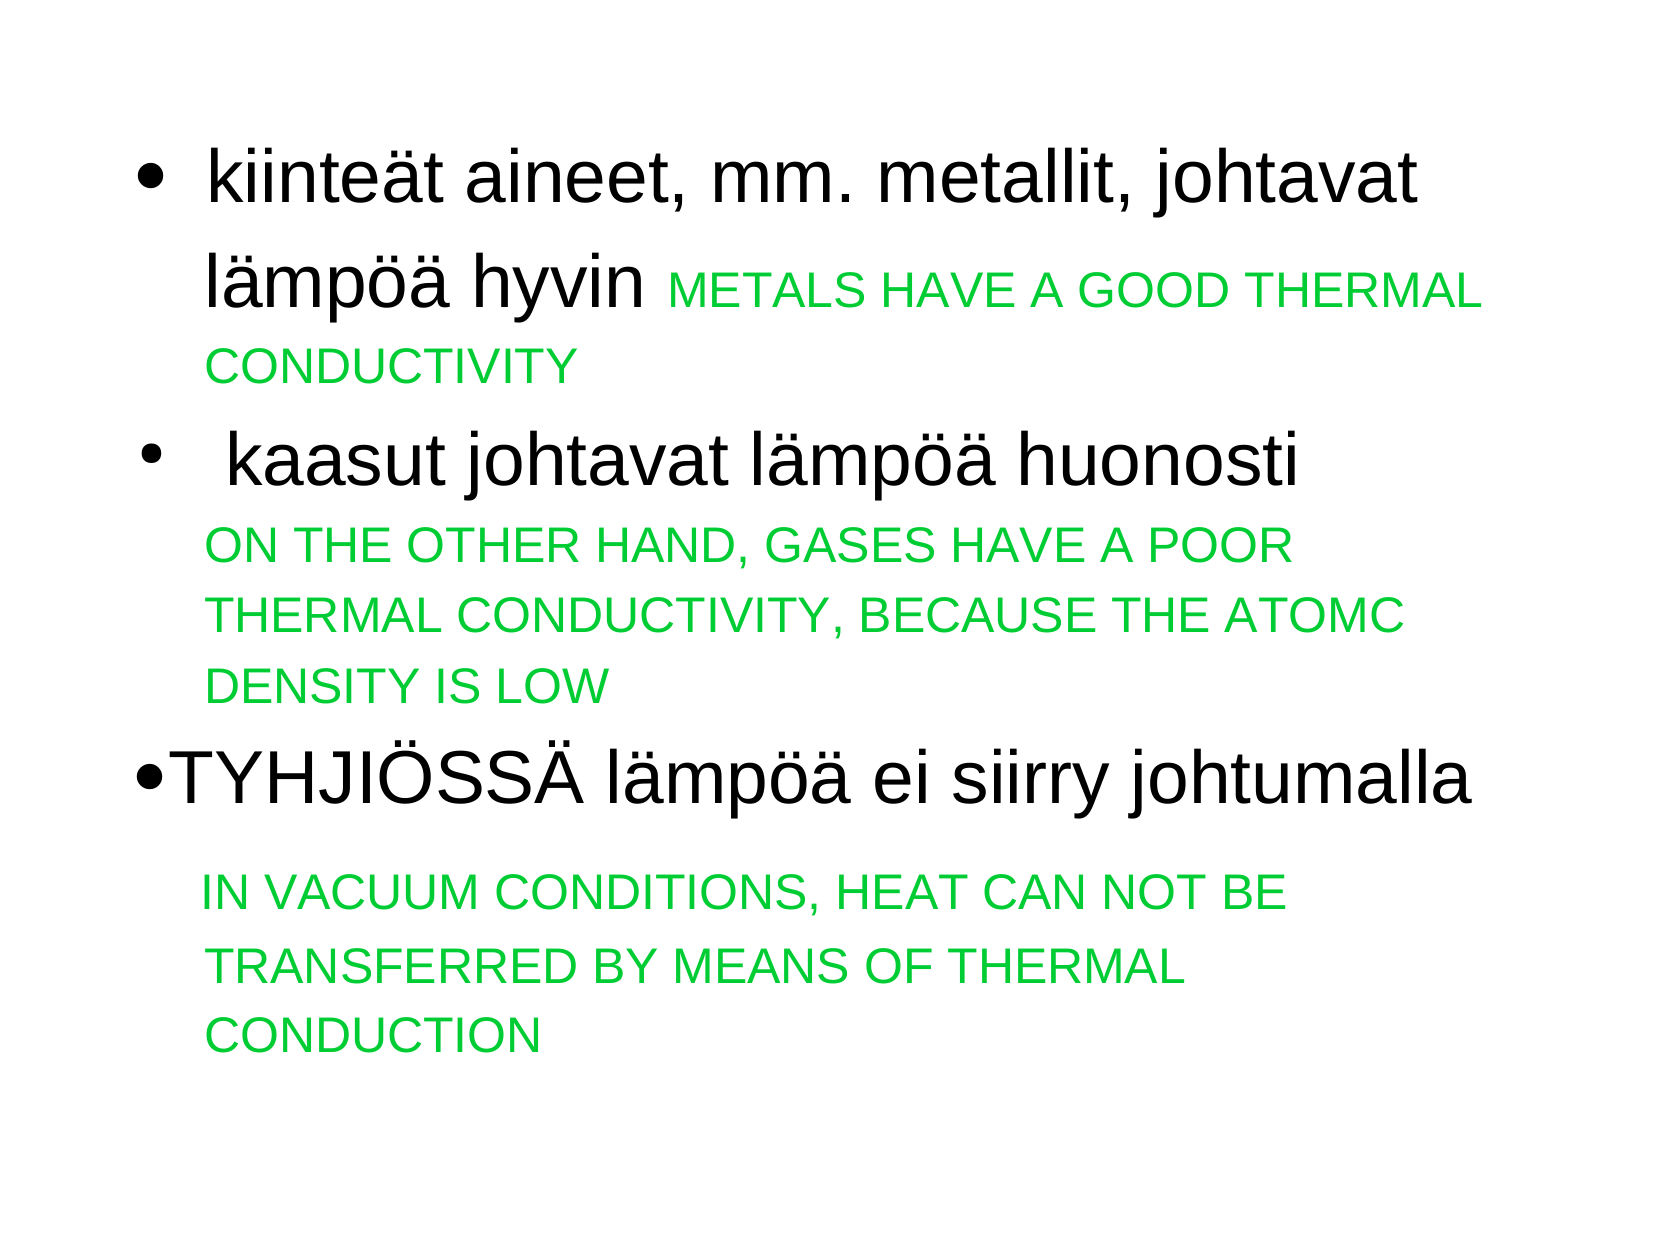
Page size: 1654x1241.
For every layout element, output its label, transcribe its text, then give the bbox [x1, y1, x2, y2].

text_box kiinteät aineet, mm. metallit, johtavat lämpöä hyvin METALS HAVE A GOOD THERMAL CONDUCTIVITY kaasut johtavat lämpöä huonosti ON THE OTHER HAND, GASES HAVE A POOR THERMAL CONDUCTIVITY, BECAUSE THE ATOMC DENSITY IS LOW TYHJIÖSSÄ lämpöä ei siirry johtumalla IN VACUUM CONDITIONS, HEAT CAN NOT BE TRANSFERRED BY MEANS OF THERMAL CONDUCTION [122, 105, 1512, 544]
